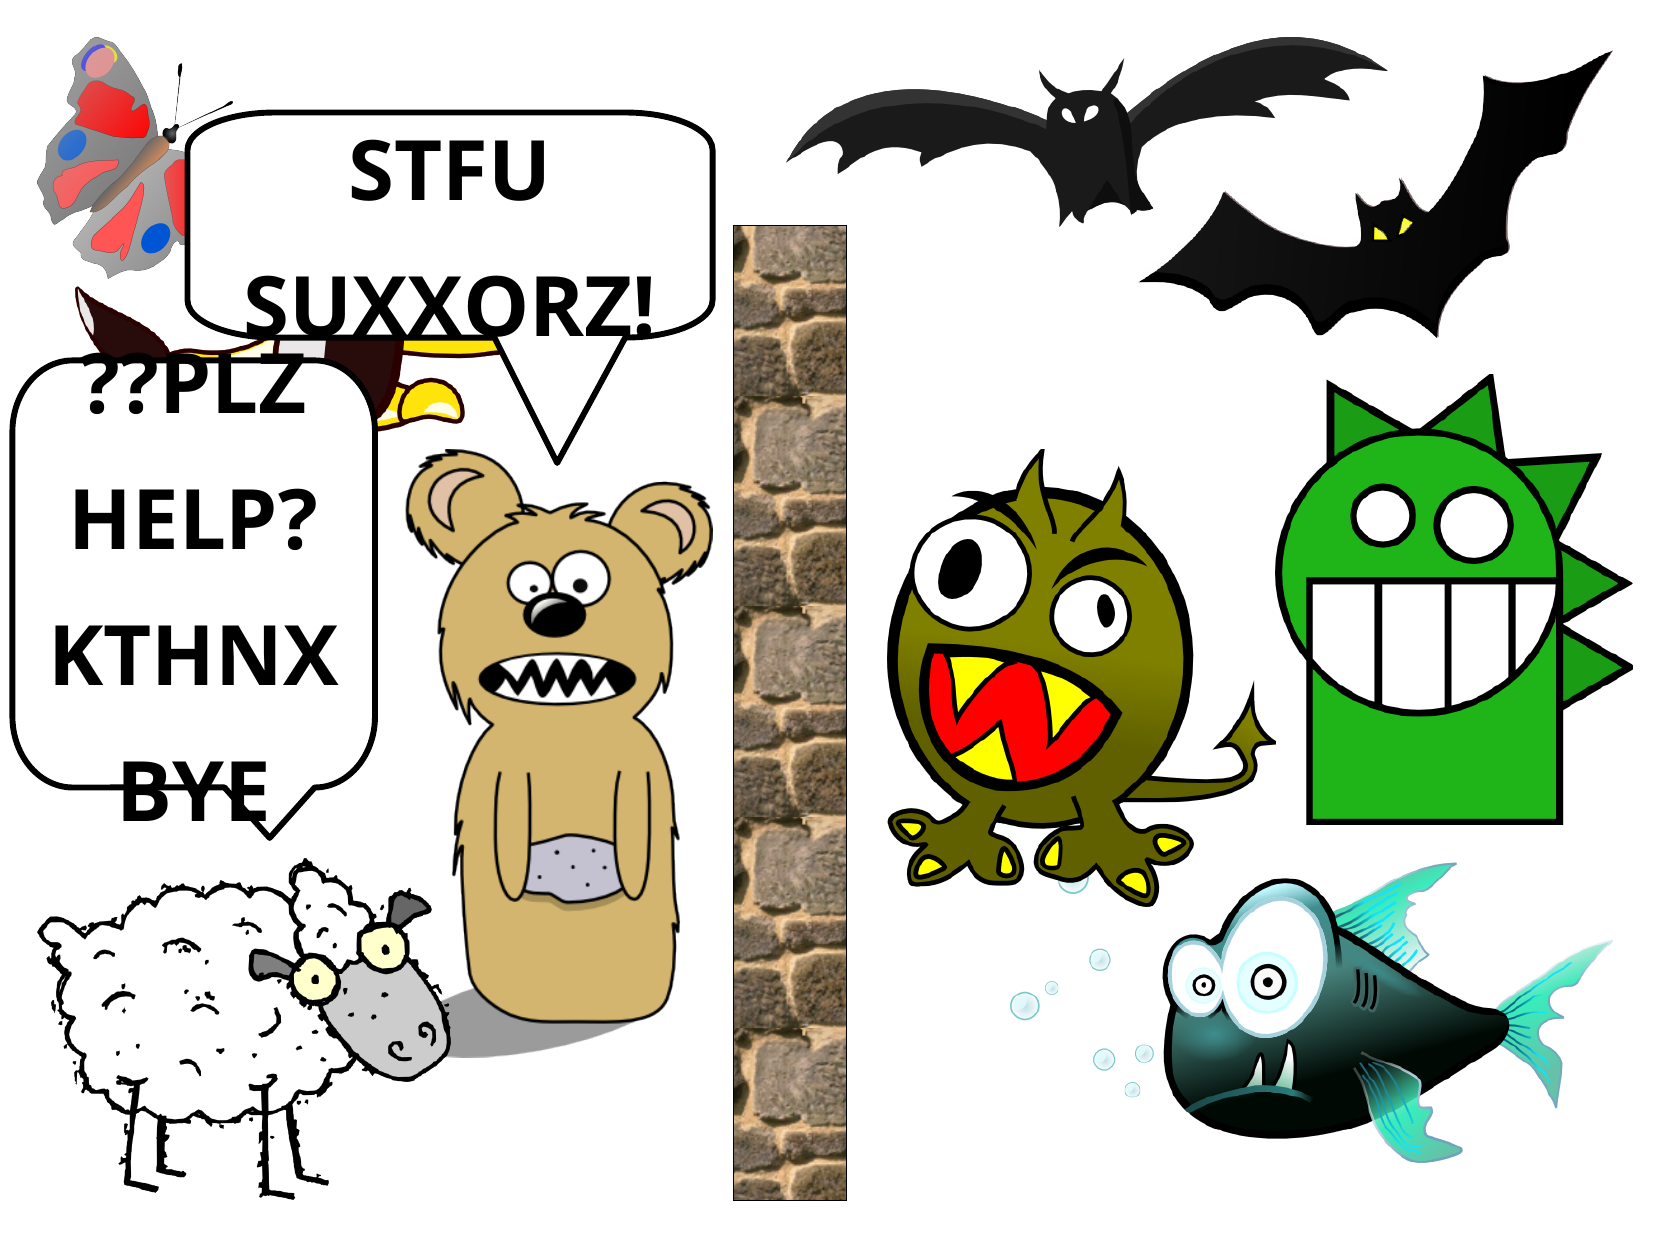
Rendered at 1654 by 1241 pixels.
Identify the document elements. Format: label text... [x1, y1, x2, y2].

text_box [733, 225, 847, 1201]
picture [37, 37, 713, 1201]
text_box ??PLZ HELP? KTHNX BYE [12, 360, 376, 838]
picture [887, 374, 1633, 1163]
text_box STFU SUXXORZ! [187, 112, 713, 463]
picture [786, 37, 1613, 338]
